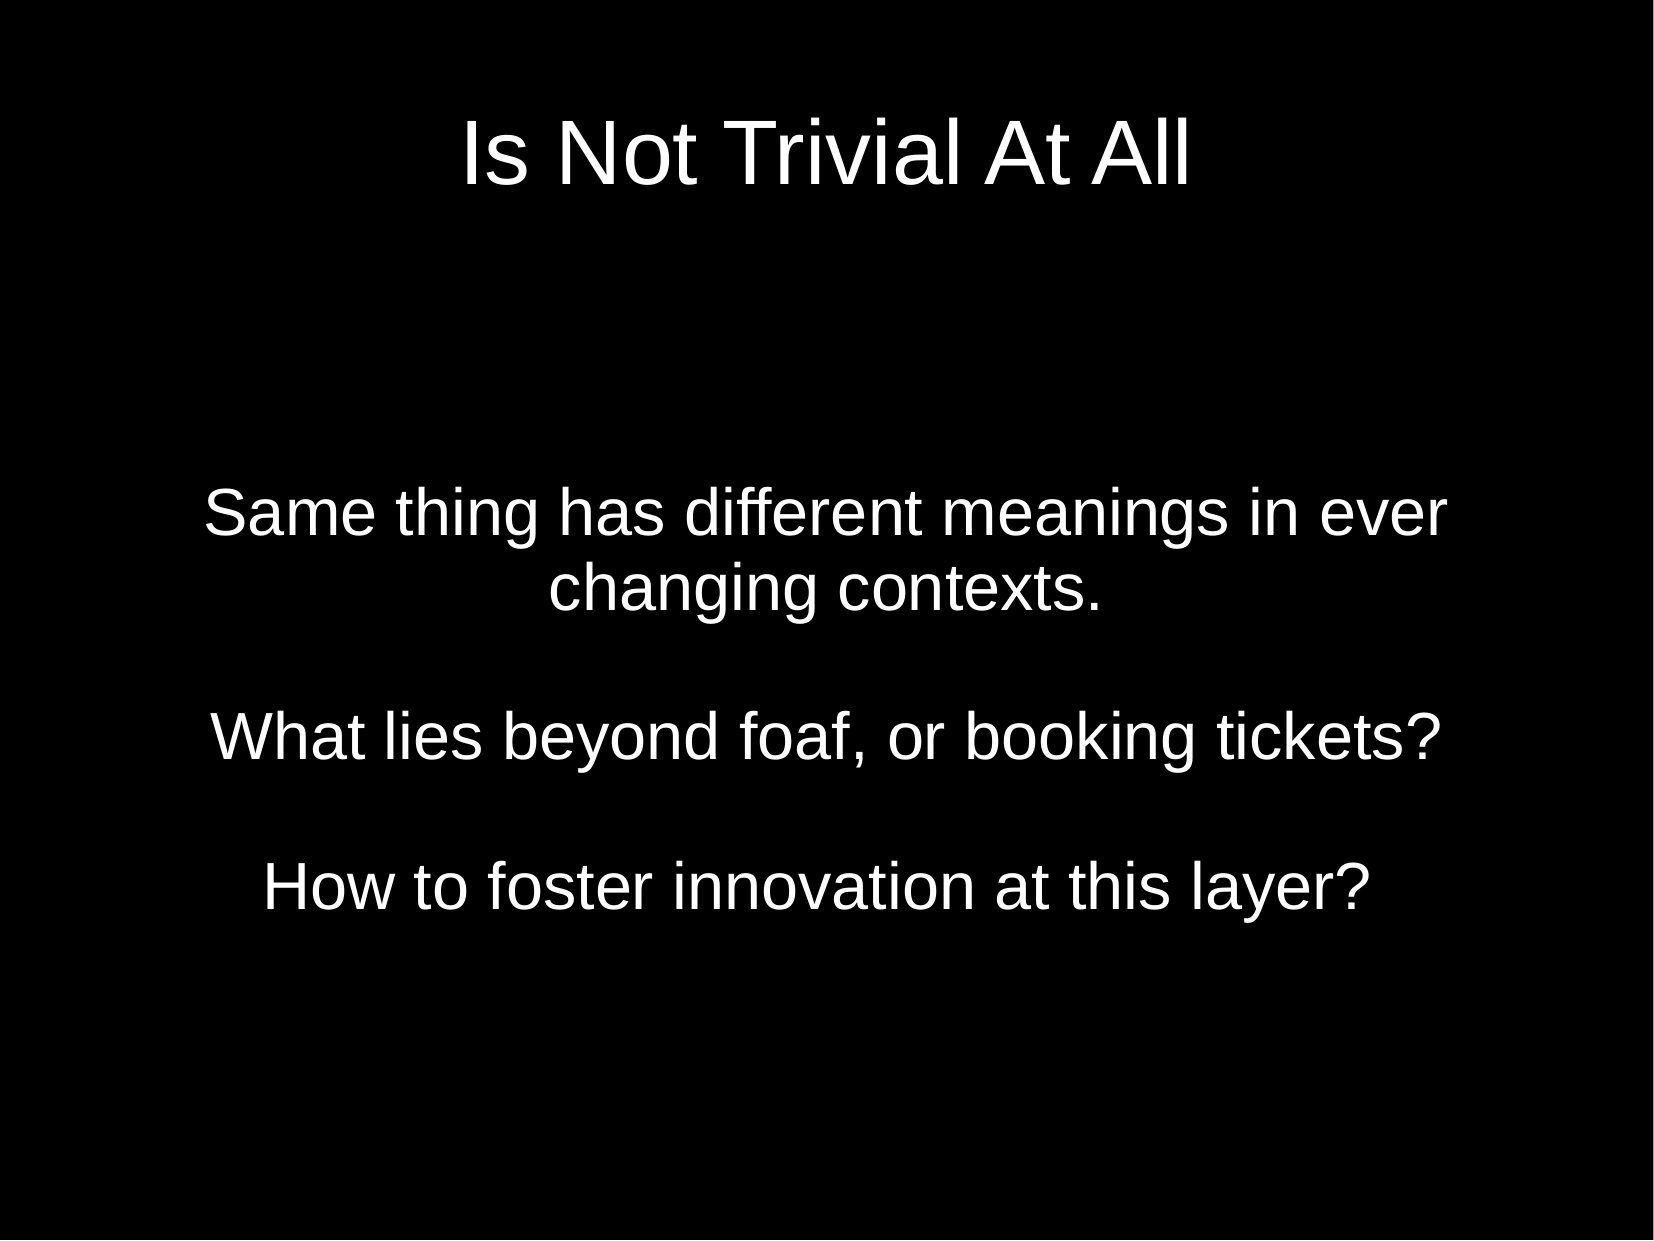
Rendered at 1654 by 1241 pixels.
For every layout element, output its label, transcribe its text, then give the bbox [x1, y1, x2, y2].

title Is Not Trivial At All [82, 49, 1571, 257]
subtitle Same thing has different meanings in ever changing contexts. What lies beyond foaf, or booking tickets? How to foster innovation at this layer? [82, 297, 1571, 1102]
